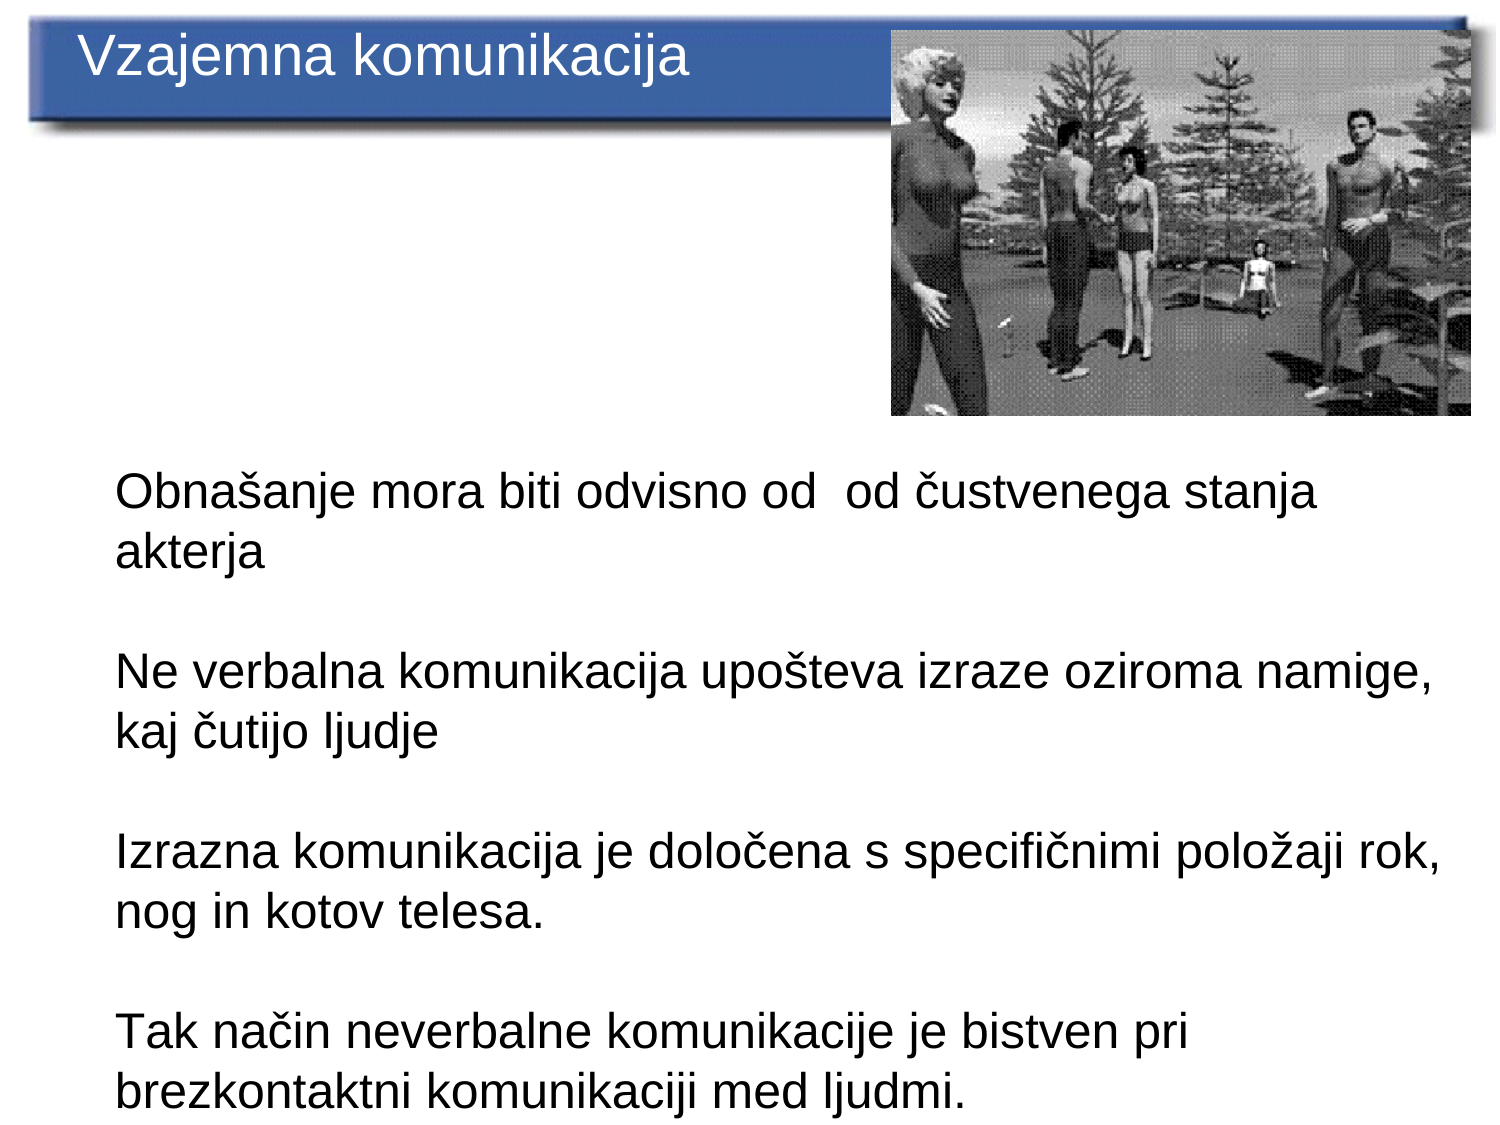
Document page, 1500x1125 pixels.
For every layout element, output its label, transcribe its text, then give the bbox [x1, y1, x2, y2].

text_box Obnašanje mora biti odvisno od od čustvenega stanja akterja Ne verbalna komunikacija upošteva izraze oziroma namige, kaj čutijo ljudje Izrazna komunikacija je določena s specifičnimi položaji rok, nog in kotov telesa. Tak način neverbalne komunikacije je bistven pri brezkontaktni komunikaciji med ljudmi. [100, 450, 1459, 1125]
text_box Vzajemna komunikacija [62, 9, 783, 96]
picture [27, 13, 1496, 416]
